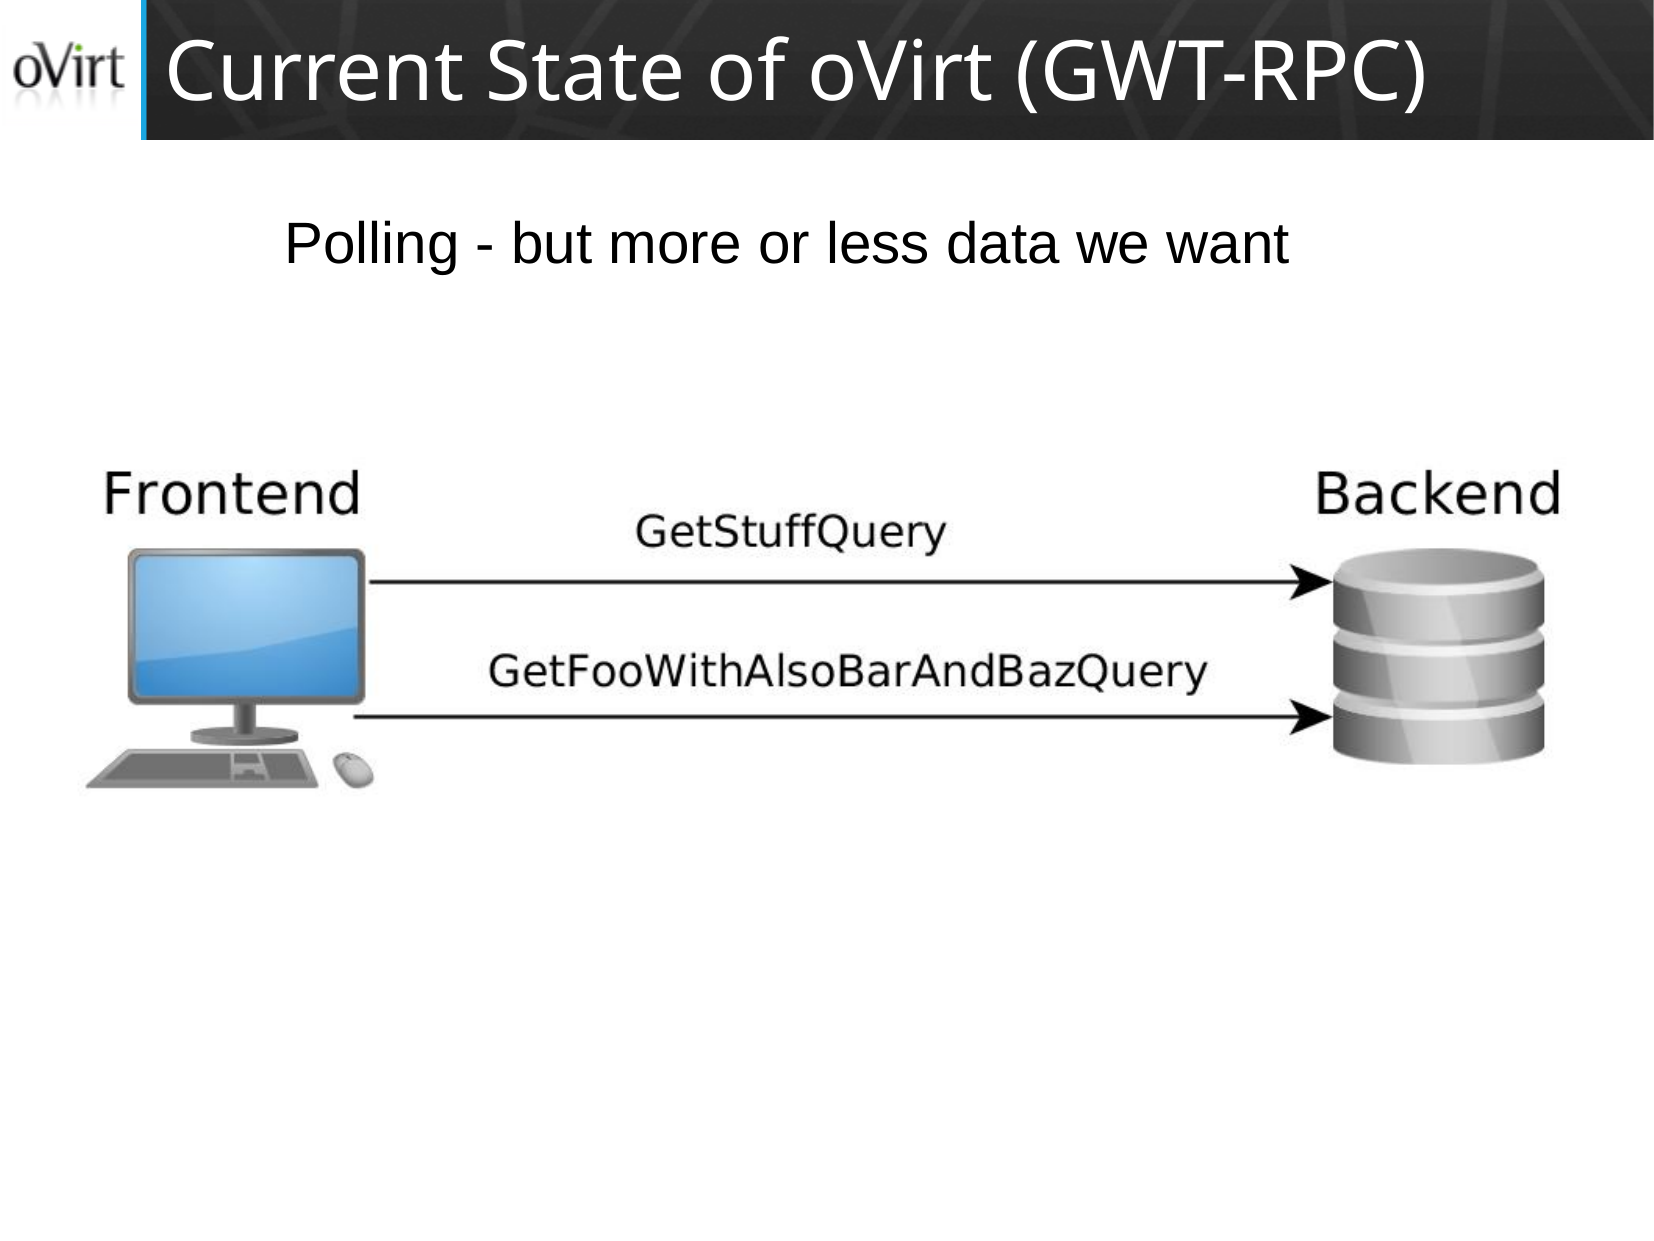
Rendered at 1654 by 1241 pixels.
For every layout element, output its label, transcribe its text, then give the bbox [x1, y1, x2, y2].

picture [28, 395, 1629, 848]
title Current State of oVirt (GWT-RPC) [164, 18, 1653, 119]
text_box Polling - but more or less data we want [270, 203, 1351, 309]
picture [0, 0, 1654, 140]
